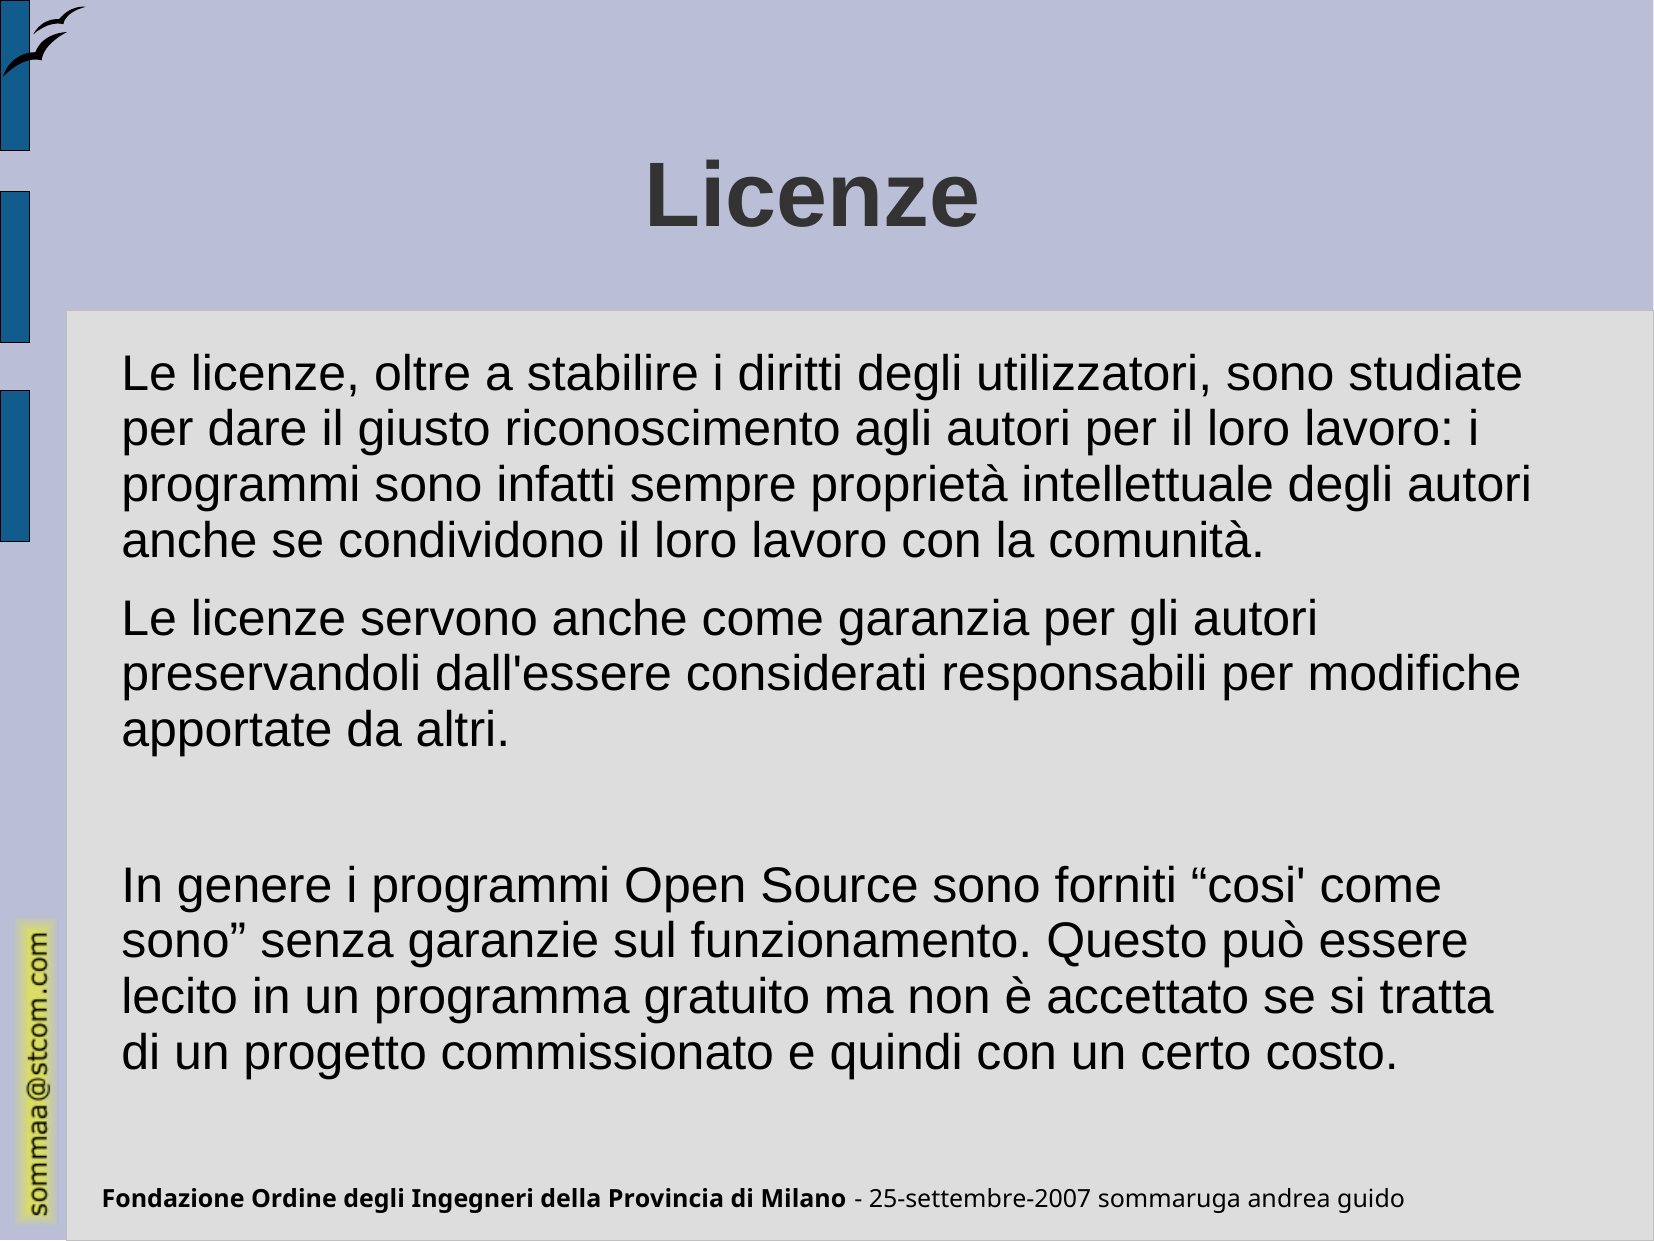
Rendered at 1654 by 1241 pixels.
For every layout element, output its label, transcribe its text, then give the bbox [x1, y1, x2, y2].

picture [12, 915, 60, 1228]
list Le licenze, oltre a stabilire i diritti degli utilizzatori, sono studiate per dare il giusto riconoscimento agli autori per il loro lavoro: i programmi sono infatti sempre proprietà intellettuale degli autori anche se condividono il loro lavoro con la comunità. Le licenze servono anche come garanzia per gli autori preservandoli dall'essere considerati responsabili per modifiche apportate da altri. In genere i programmi Open Source sono forniti “cosi' come sono” senza garanzie sul funzionamento. Questo può essere lecito in un programma gratuito ma non è accettato se si tratta di un progetto commissionato e quindi con un certo costo. [121, 344, 1534, 1127]
title Licenze [121, 91, 1534, 299]
